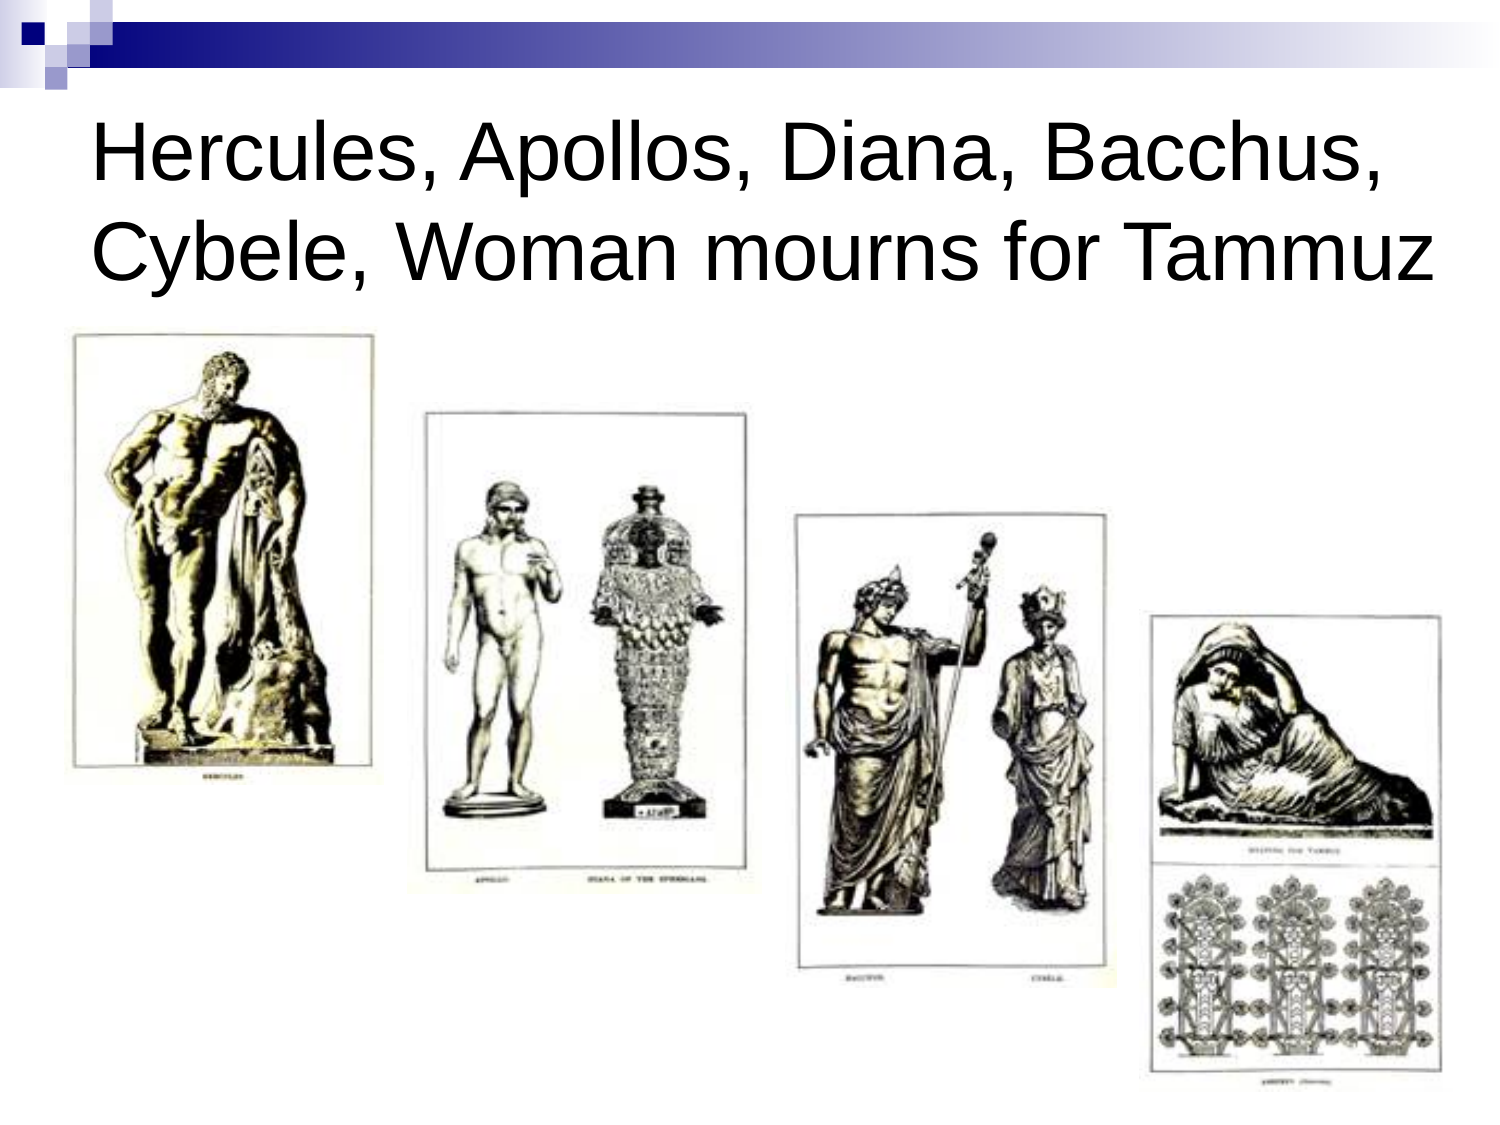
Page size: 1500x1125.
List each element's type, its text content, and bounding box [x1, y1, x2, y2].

title Hercules, Apollos, Diana, Bacchus, Cybele, Woman mourns for Tammuz [75, 66, 1500, 328]
picture [407, 402, 762, 894]
picture [64, 326, 384, 785]
picture [1139, 609, 1453, 1092]
picture [785, 506, 1117, 988]
